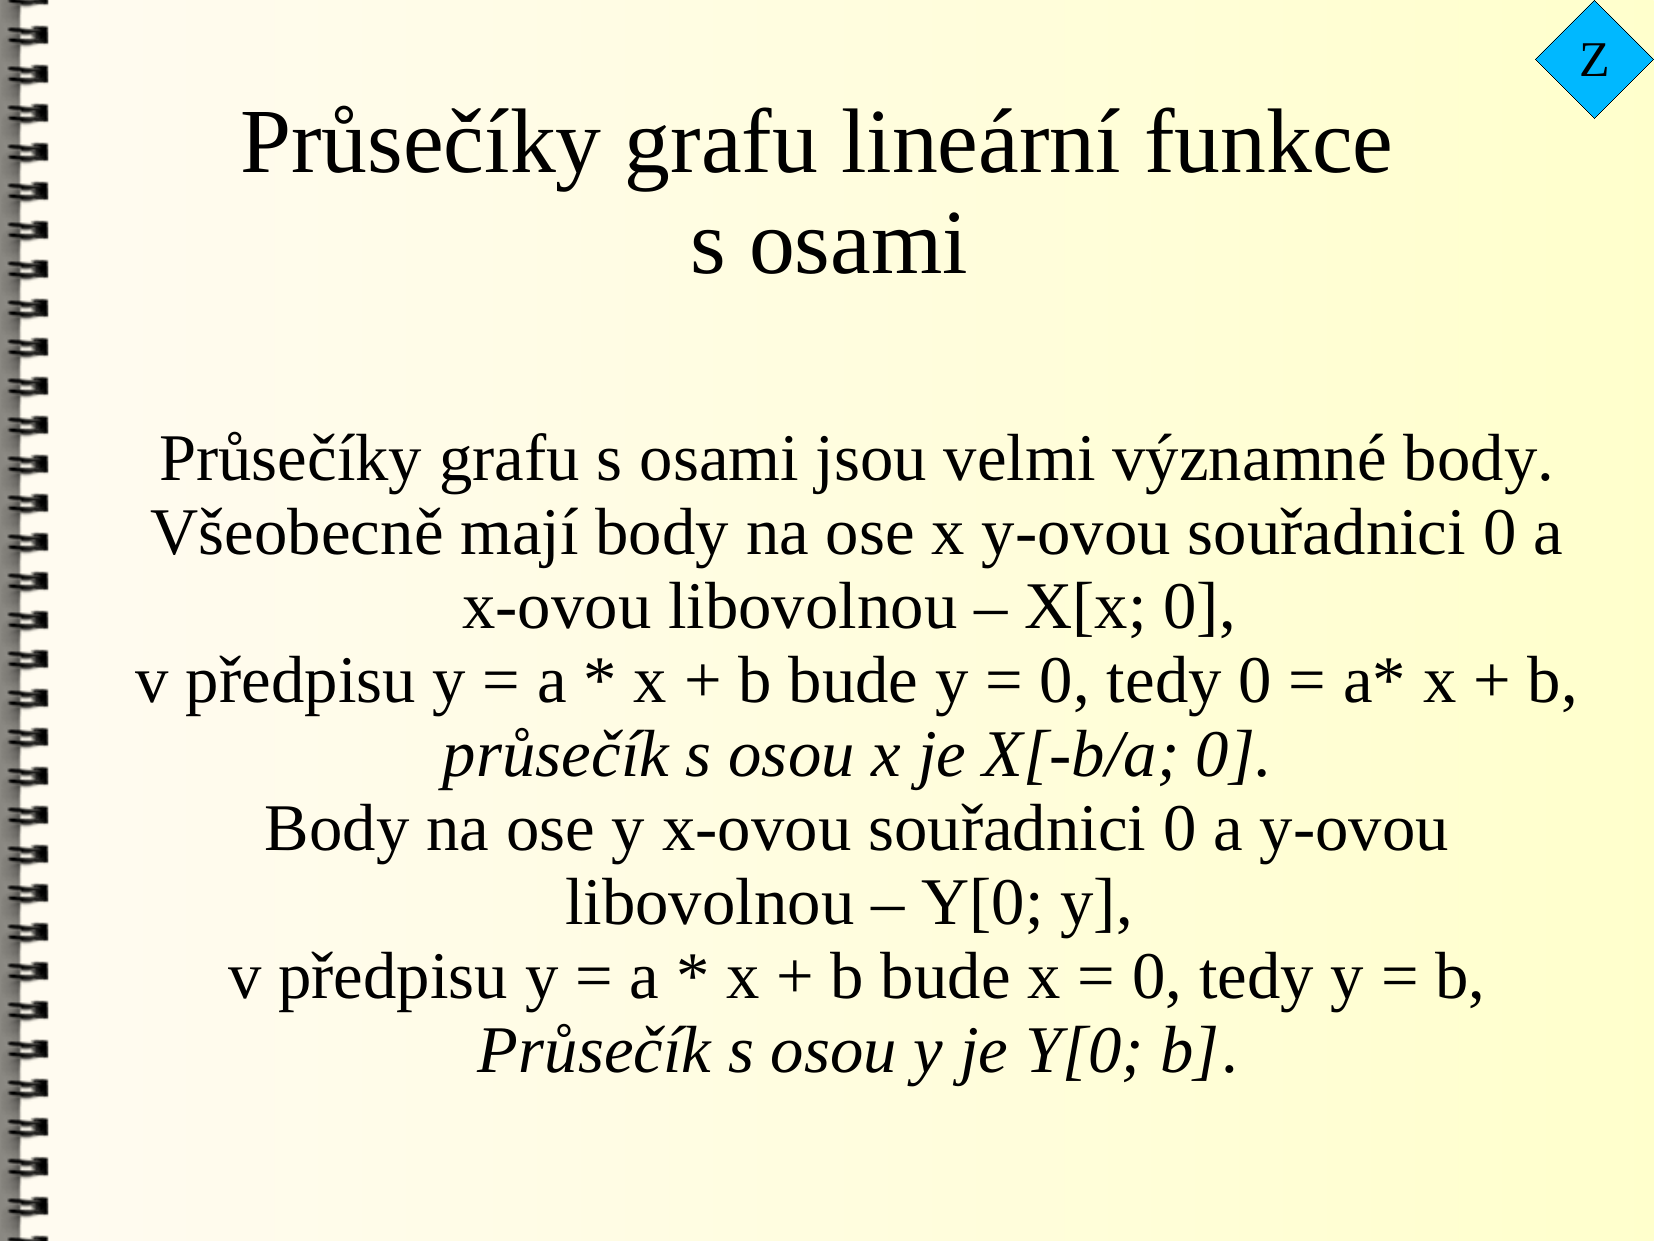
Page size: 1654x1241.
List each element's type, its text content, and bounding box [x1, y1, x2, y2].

picture [0, 0, 1654, 1241]
subtitle Průsečíky grafu s osami jsou velmi významné body. Všeobecně mají body na ose x y-ovou souřadnici 0 a x-ovou libovolnou – X[x; 0], v předpisu y = a * x + b bude y = 0, tedy 0 = a* x + b, průsečík s osou x je X[-b/a; 0]. Body na ose y x-ovou souřadnici 0 a y-ovou libovolnou – Y[0; y], v předpisu y = a * x + b bude x = 0, tedy y = b, Průsečík s osou y je Y[0; b]. [121, 344, 1595, 1164]
title Průsečíky grafu lineární funkce s osami [123, 88, 1536, 296]
text_box Z [1535, 0, 1654, 119]
